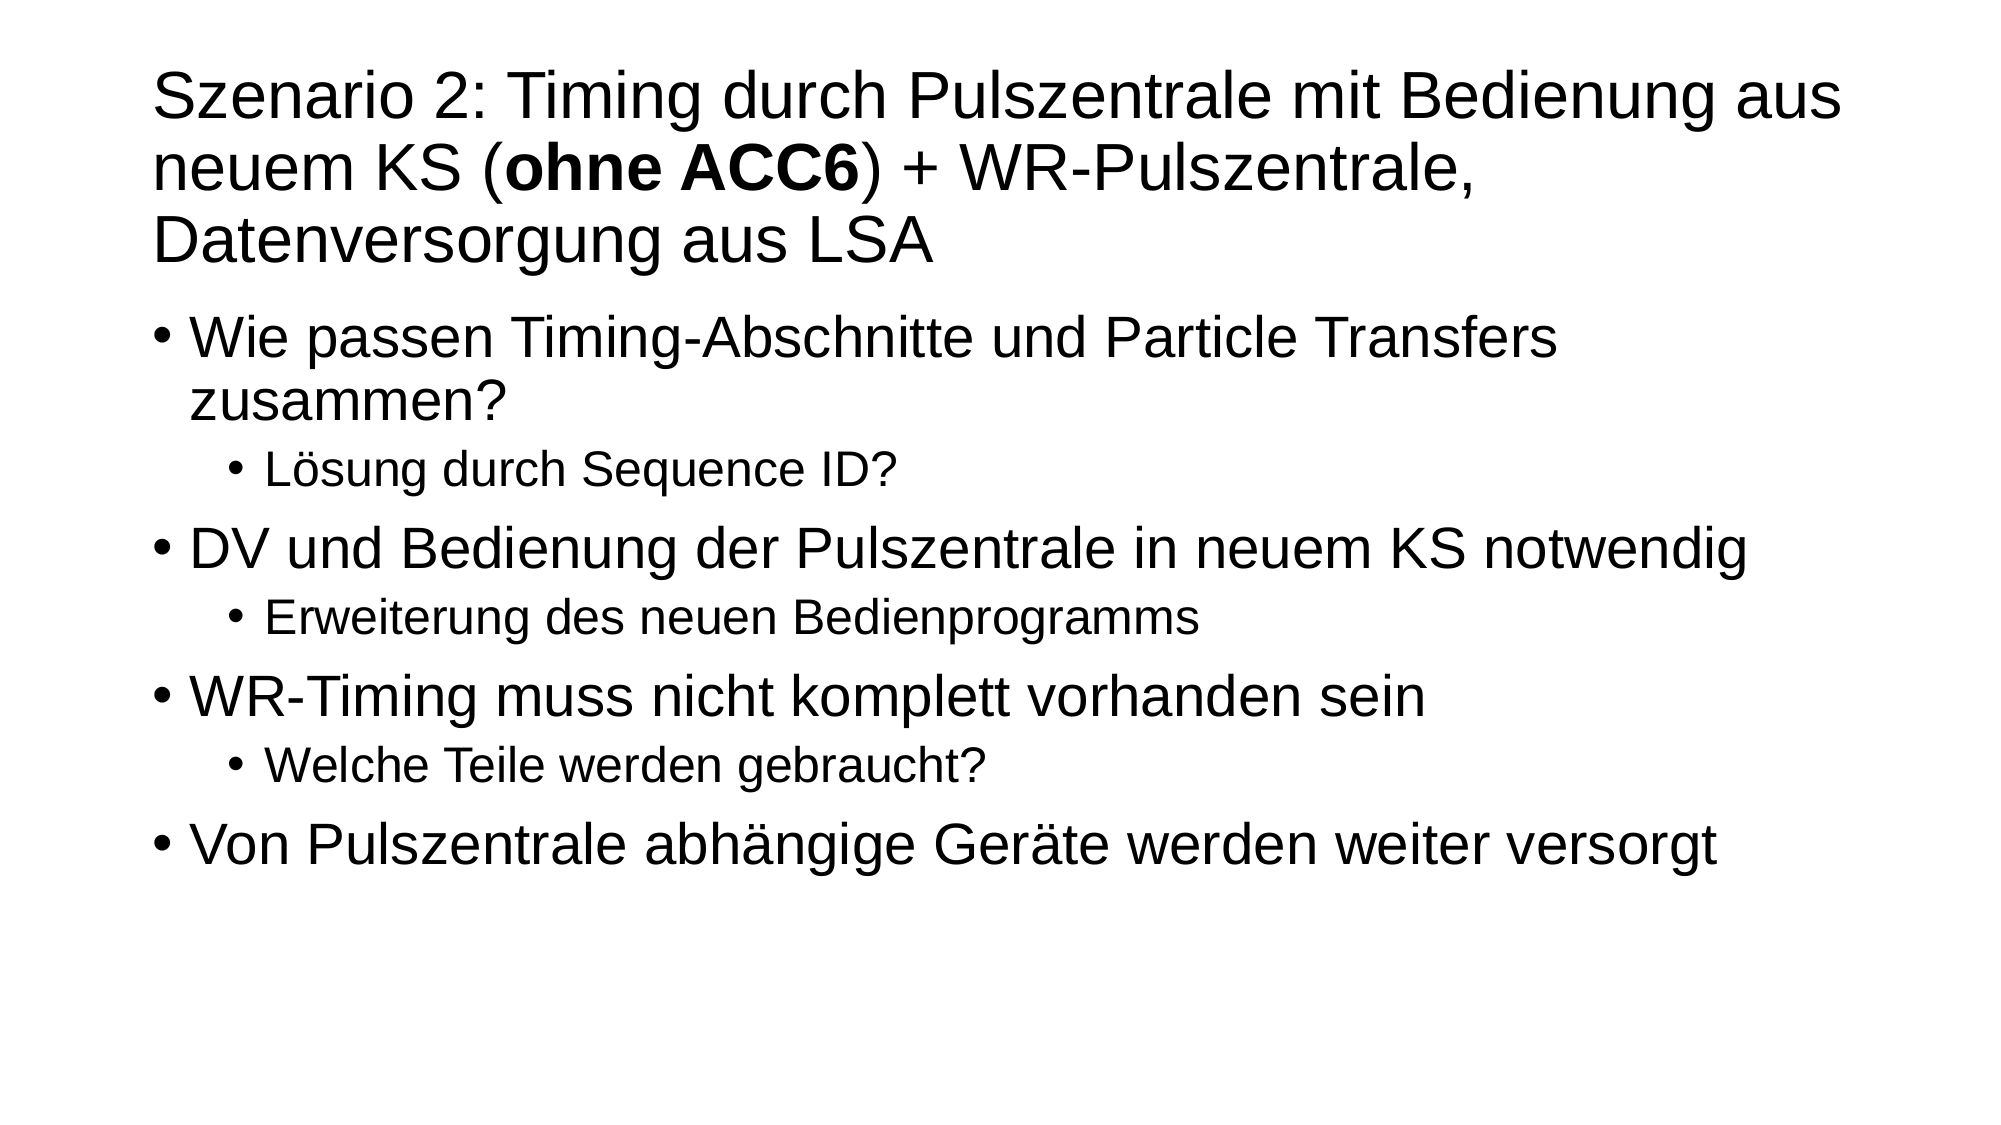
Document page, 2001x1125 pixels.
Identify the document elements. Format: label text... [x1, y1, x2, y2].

title Szenario 2: Timing durch Pulszentrale mit Bedienung aus neuem KS (ohne ACC6) + WR-Pulszentrale, Datenversorgung aus LSA [137, 59, 1863, 278]
list Wie passen Timing-Abschnitte und Particle Transfers zusammen? Lösung durch Sequence ID? DV und Bedienung der Pulszentrale in neuem KS notwendig Erweiterung des neuen Bedienprogramms WR-Timing muss nicht komplett vorhanden sein Welche Teile werden gebraucht? Von Pulszentrale abhängige Geräte werden weiter versorgt [137, 299, 1863, 1014]
